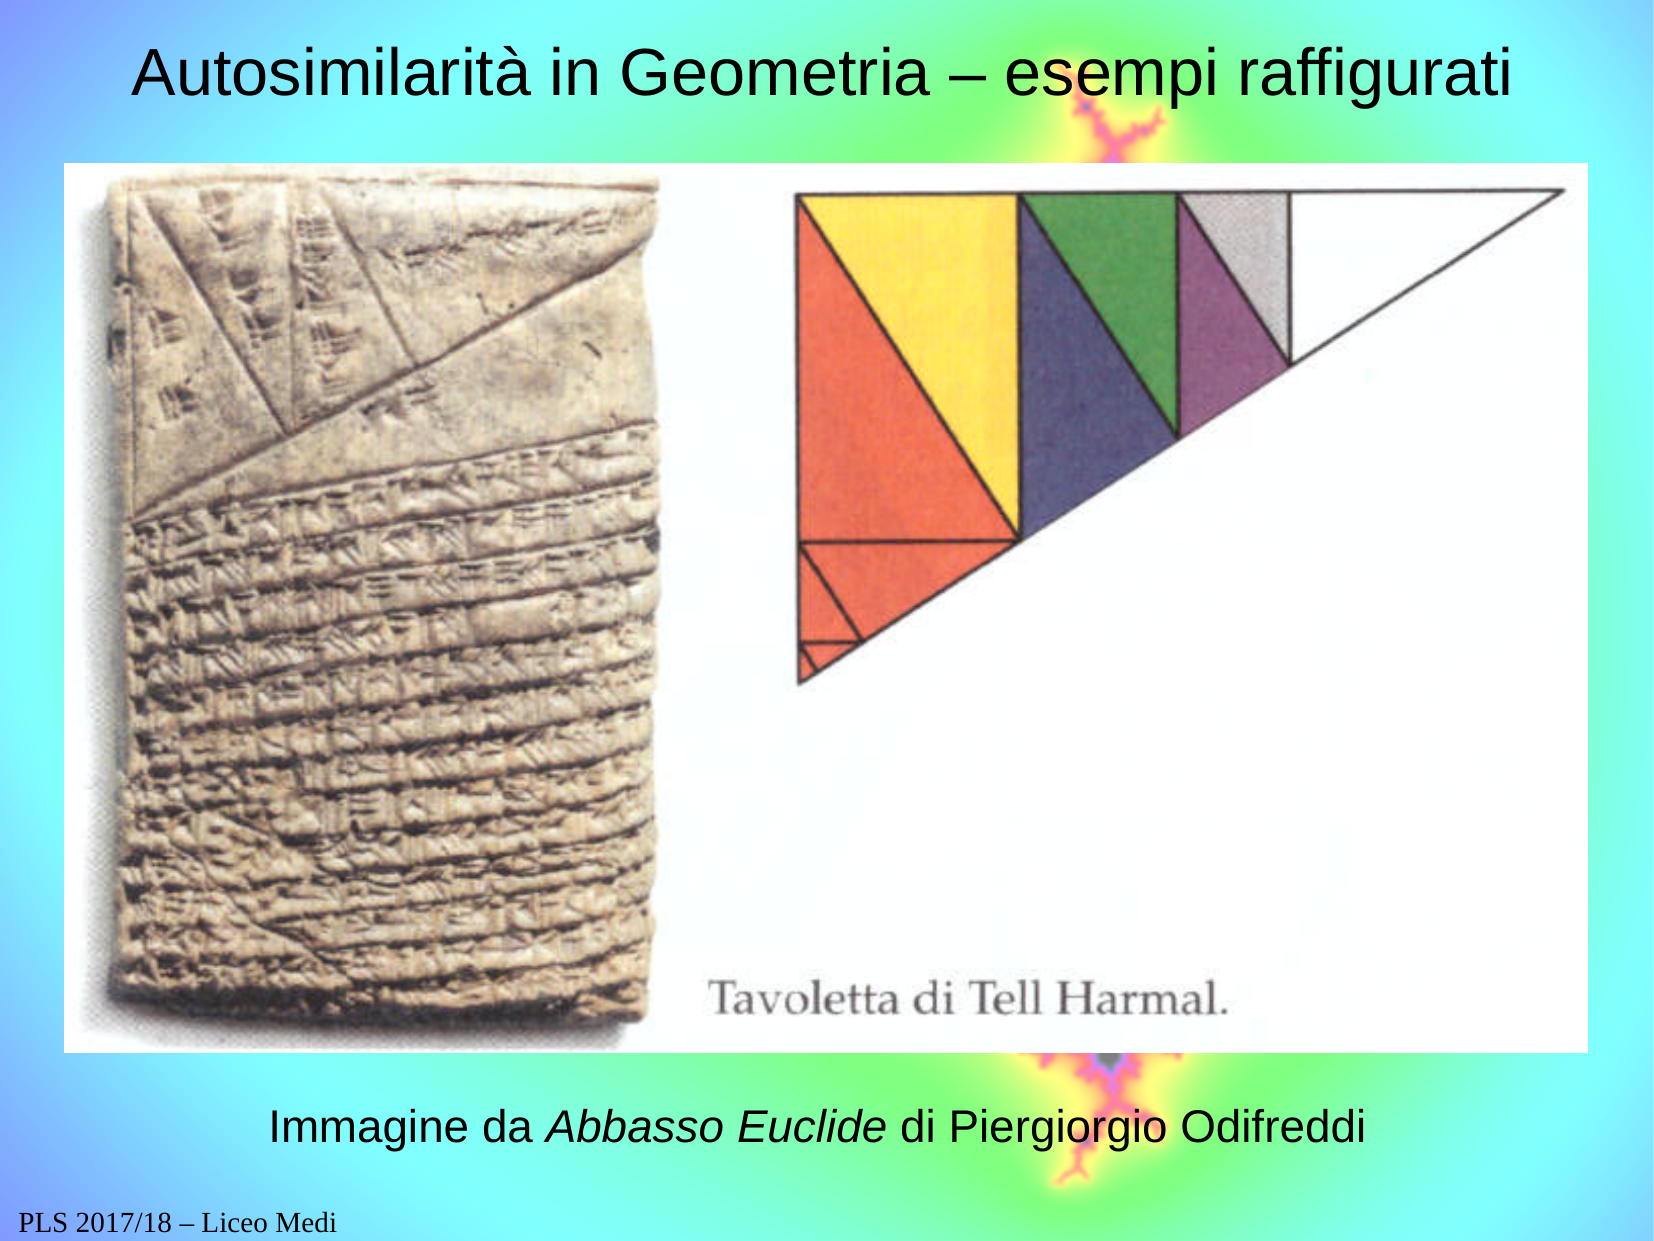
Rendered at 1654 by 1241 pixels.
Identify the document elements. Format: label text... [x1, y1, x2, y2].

title Immagine da Abbasso Euclide di Piergiorgio Odifreddi [15, 1082, 1621, 1171]
title Autosimilarità in Geometria – esempi raffigurati [20, 0, 1626, 147]
picture [0, 0, 1654, 1241]
